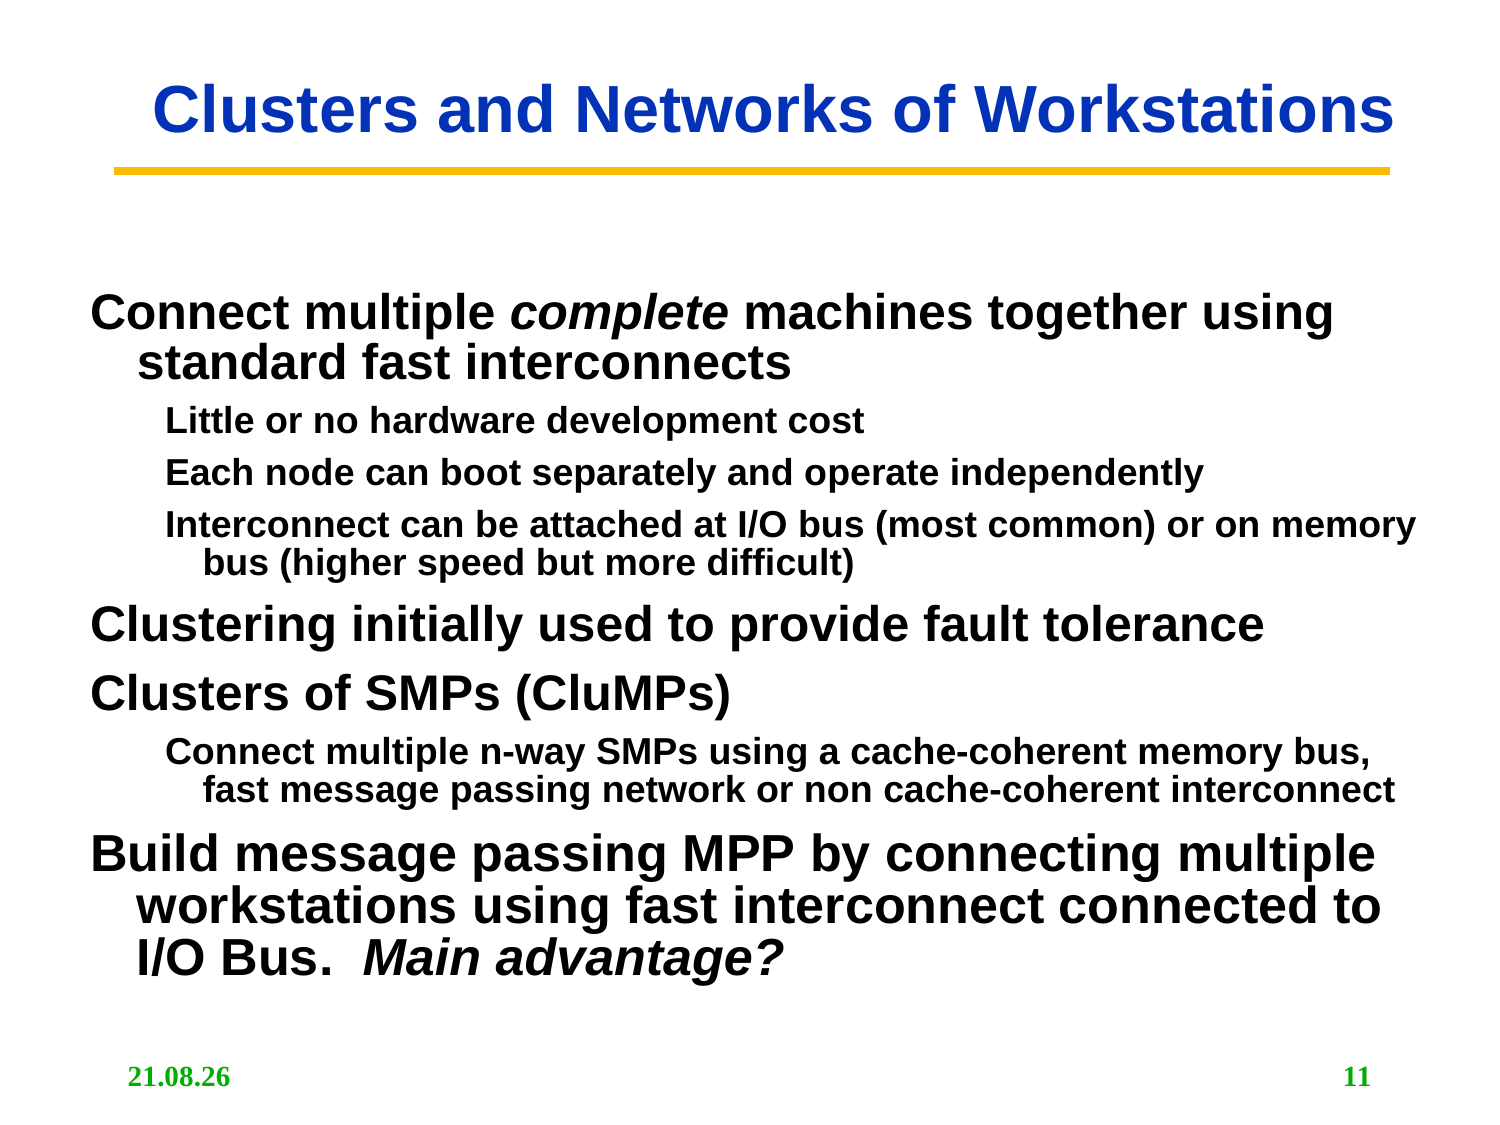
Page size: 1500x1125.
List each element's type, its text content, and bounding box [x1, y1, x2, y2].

list Connect multiple complete machines together using standard fast interconnects Little or no hardware development cost Each node can boot separately and operate independently Interconnect can be attached at I/O bus (most common) or on memory bus (higher speed but more difficult) Clustering initially used to provide fault tolerance Clusters of SMPs (CluMPs) Connect multiple n-way SMPs using a cache-coherent memory bus, fast message passing network or non cache-coherent interconnect Build message passing MPP by connecting multiple workstations using fast interconnect connected to I/O Bus. Main advantage? [74, 224, 1450, 1051]
title Clusters and Networks of Workstations [137, 37, 1447, 188]
